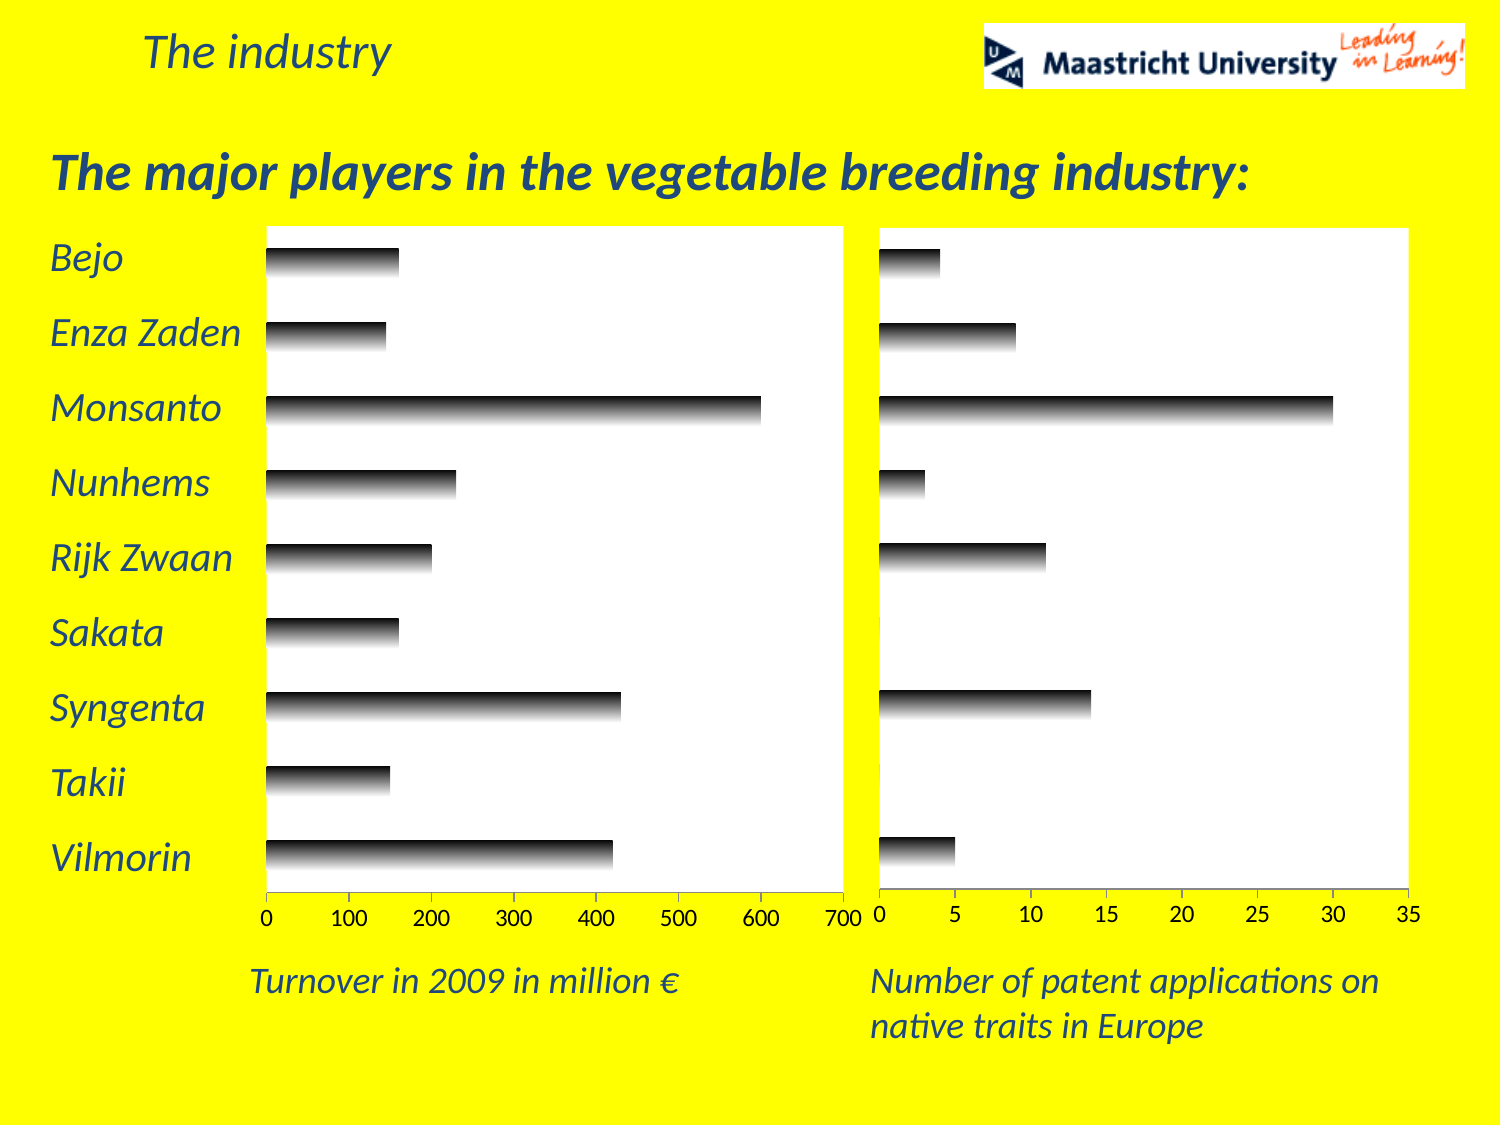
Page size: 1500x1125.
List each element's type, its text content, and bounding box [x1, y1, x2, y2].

text_box Number of patent applications on native traits in Europe [855, 1008, 1439, 1054]
text_box The major players in the vegetable breeding industry: [35, 128, 1383, 209]
chart [234, 199, 1454, 1008]
picture [984, 23, 1465, 89]
text_box Bejo Enza Zaden Monsanto Nunhems Rijk Zwaan Sakata Syngenta Takii Vilmorin [35, 222, 258, 888]
text_box Turnover in 2009 in million € [234, 973, 715, 1009]
text_box The industry [127, 11, 407, 87]
